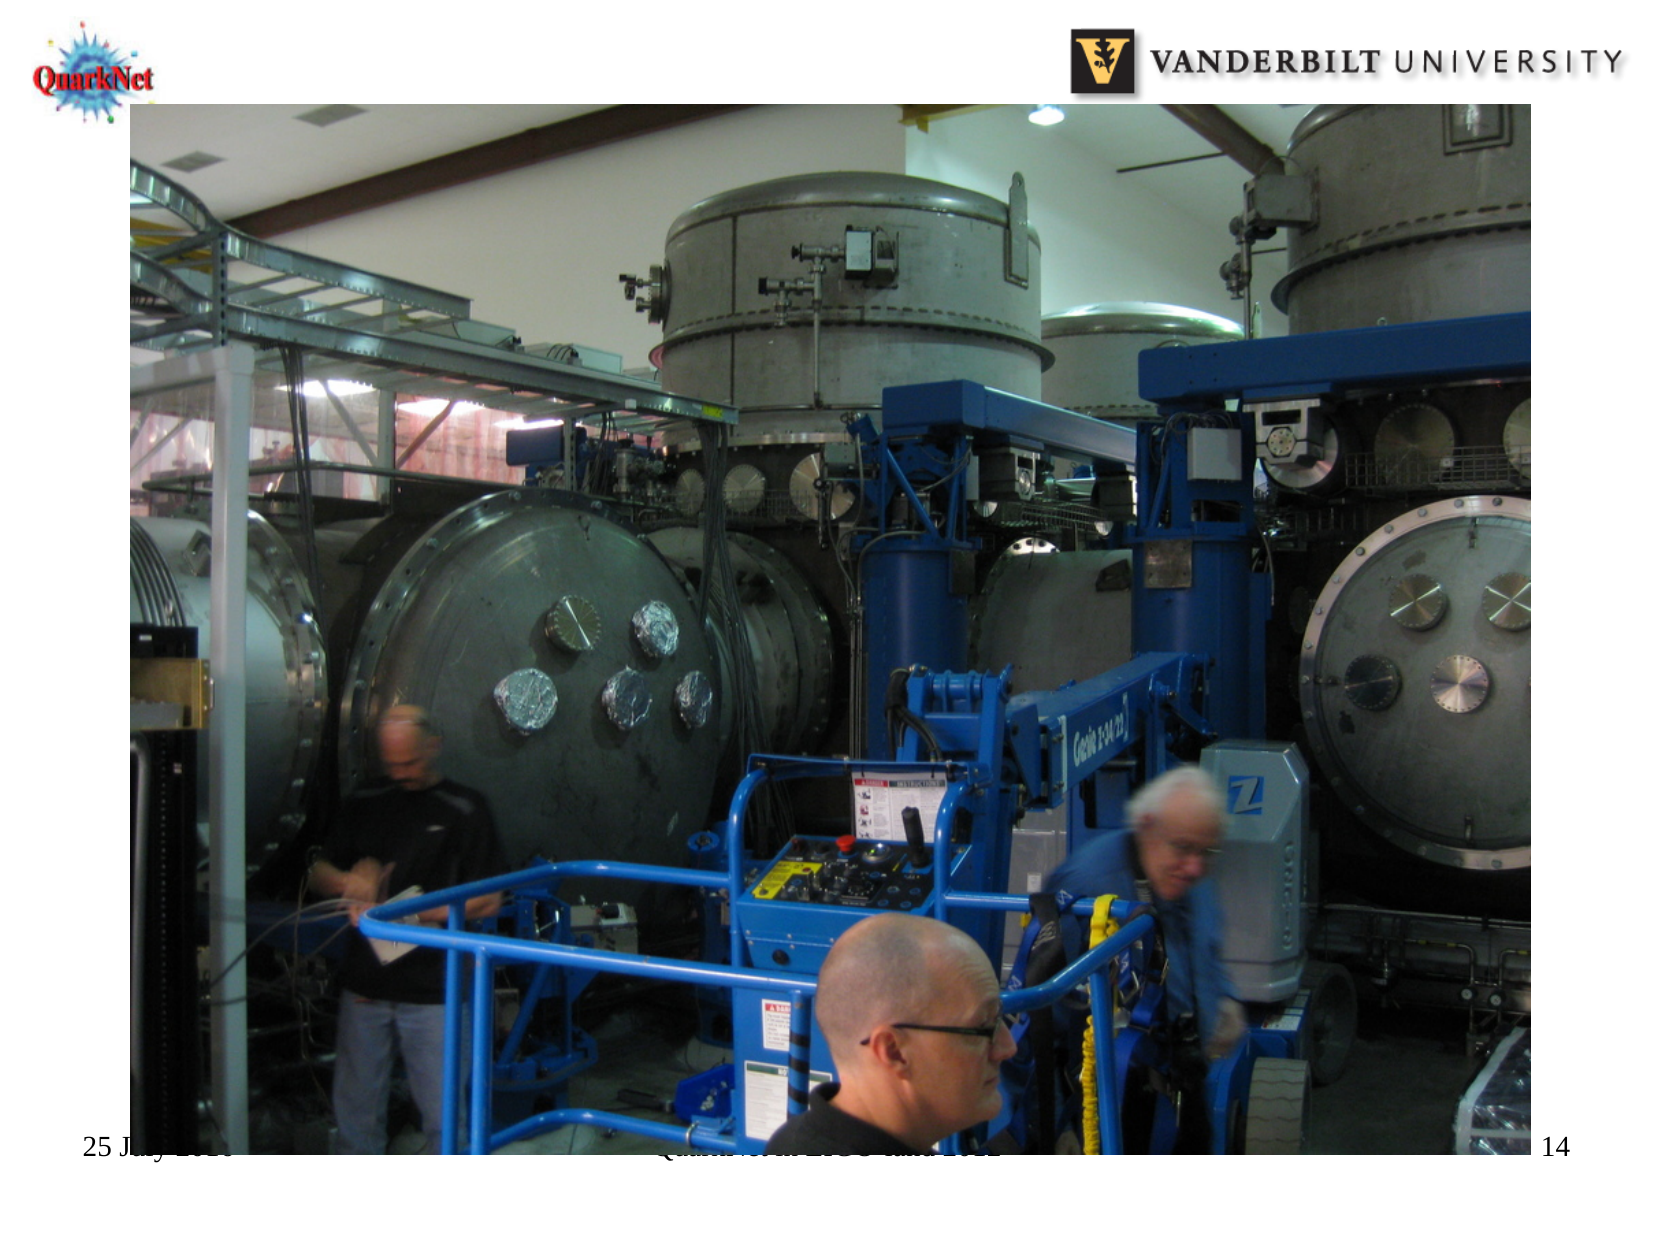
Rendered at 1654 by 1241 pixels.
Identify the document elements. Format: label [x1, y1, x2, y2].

picture [19, 16, 1637, 1156]
